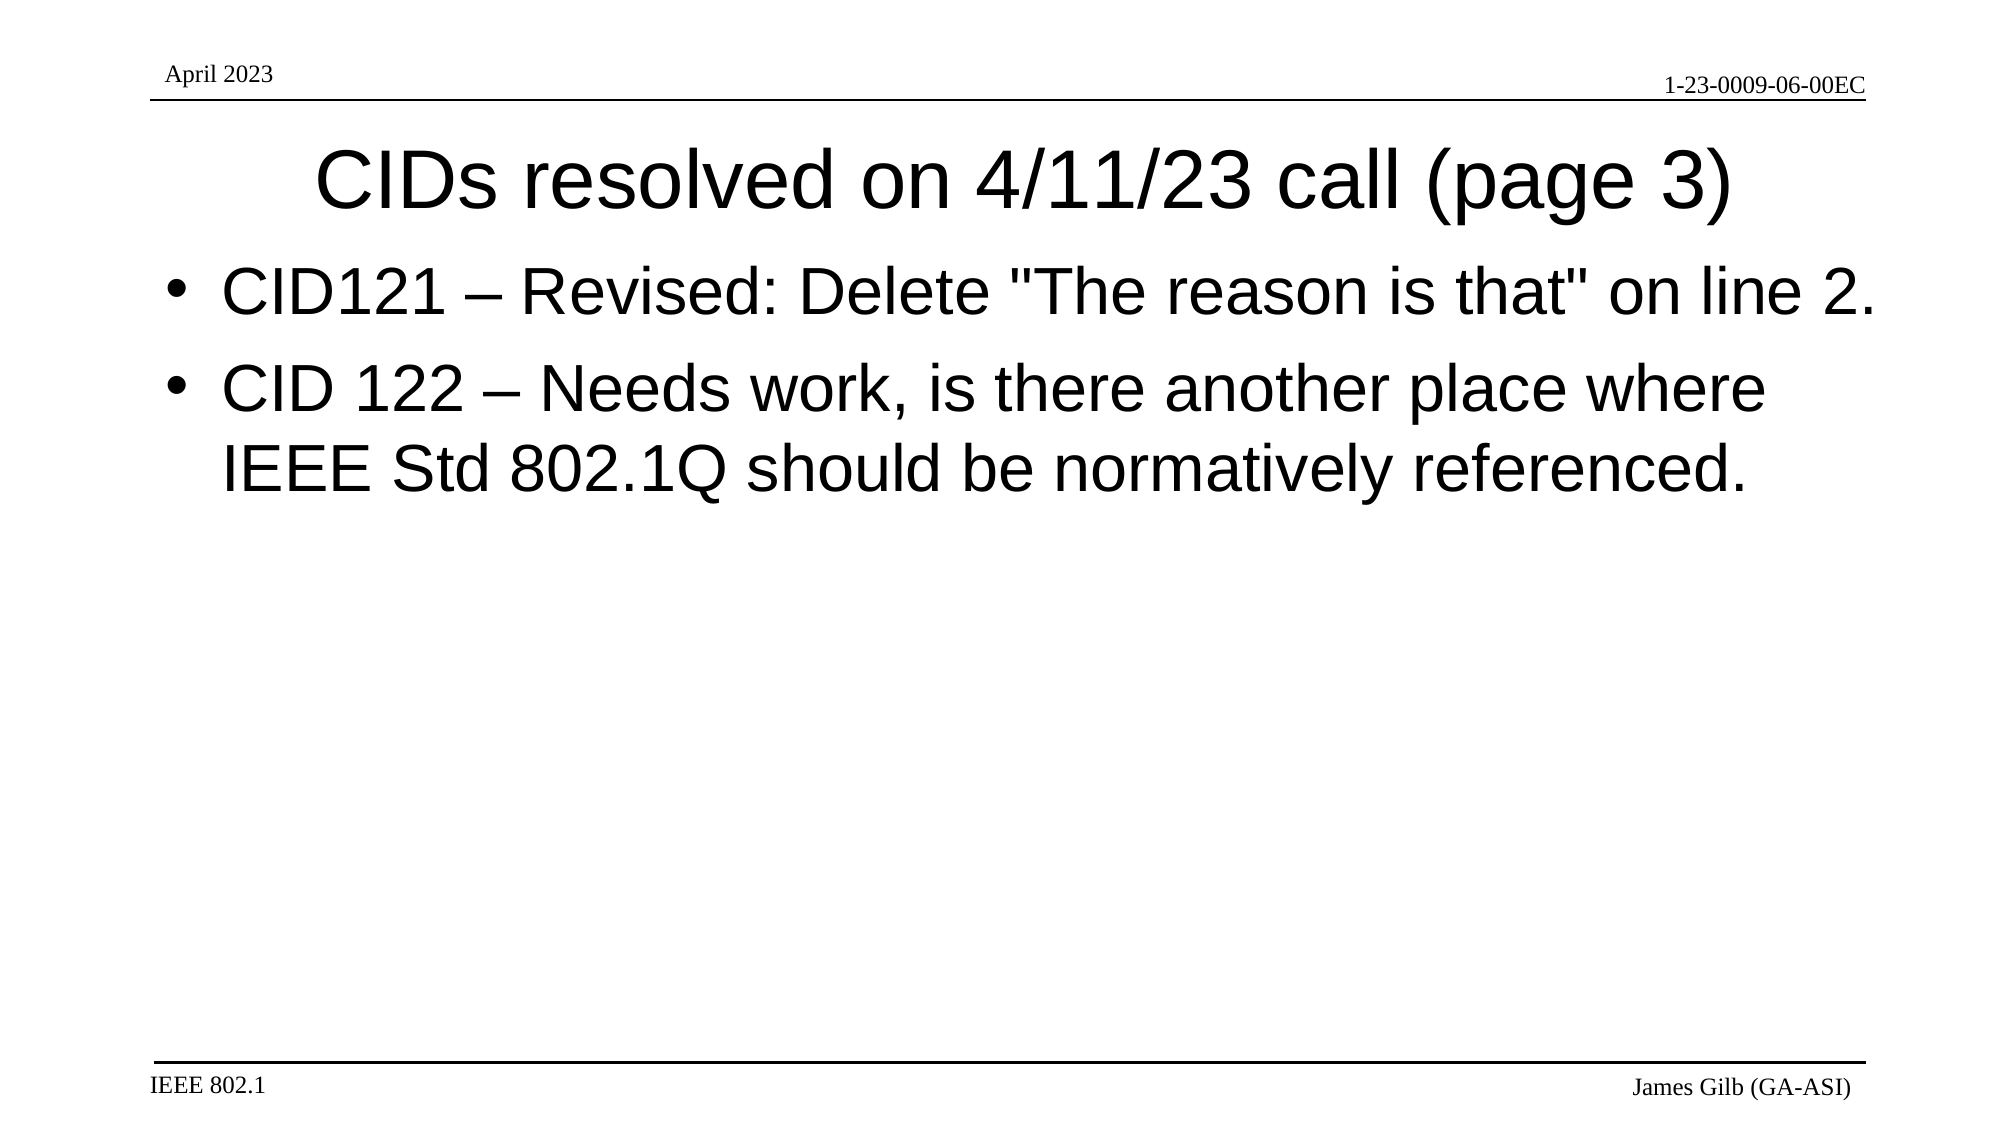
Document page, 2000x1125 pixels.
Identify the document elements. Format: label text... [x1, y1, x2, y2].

list CID121 – Revised: Delete "The reason is that" on line 2. CID 122 – Needs work, is there another place where IEEE Std 802.1Q should be normatively referenced. [150, 239, 1900, 1051]
title CIDs resolved on 4/11/23 call (page 3) [149, 112, 1900, 238]
